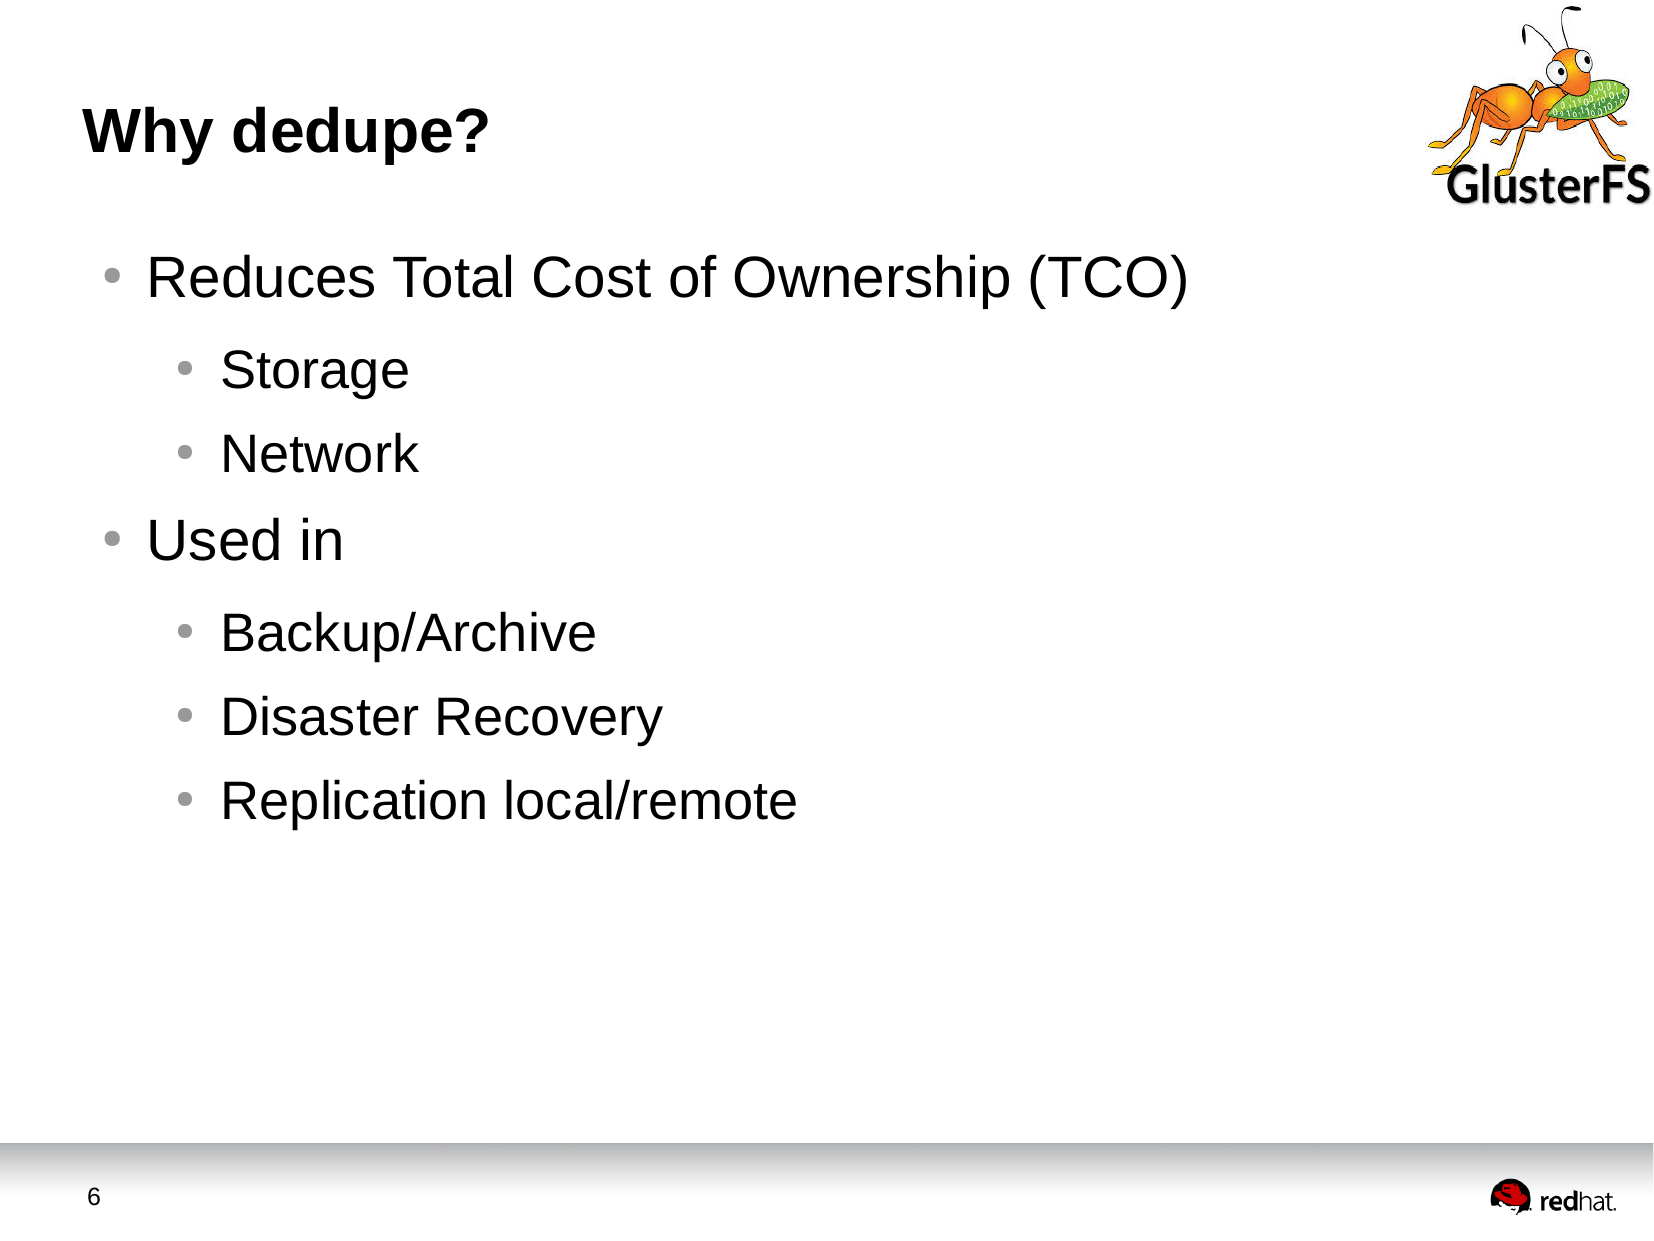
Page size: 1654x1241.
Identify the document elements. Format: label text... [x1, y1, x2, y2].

picture [1425, 4, 1653, 208]
picture [0, 1143, 1654, 1241]
title Why dedupe? [82, 37, 1426, 226]
list Reduces Total Cost of Ownership (TCO) Storage Network Used in Backup/Archive Disaster Recovery Replication local/remote [86, 244, 1576, 1039]
